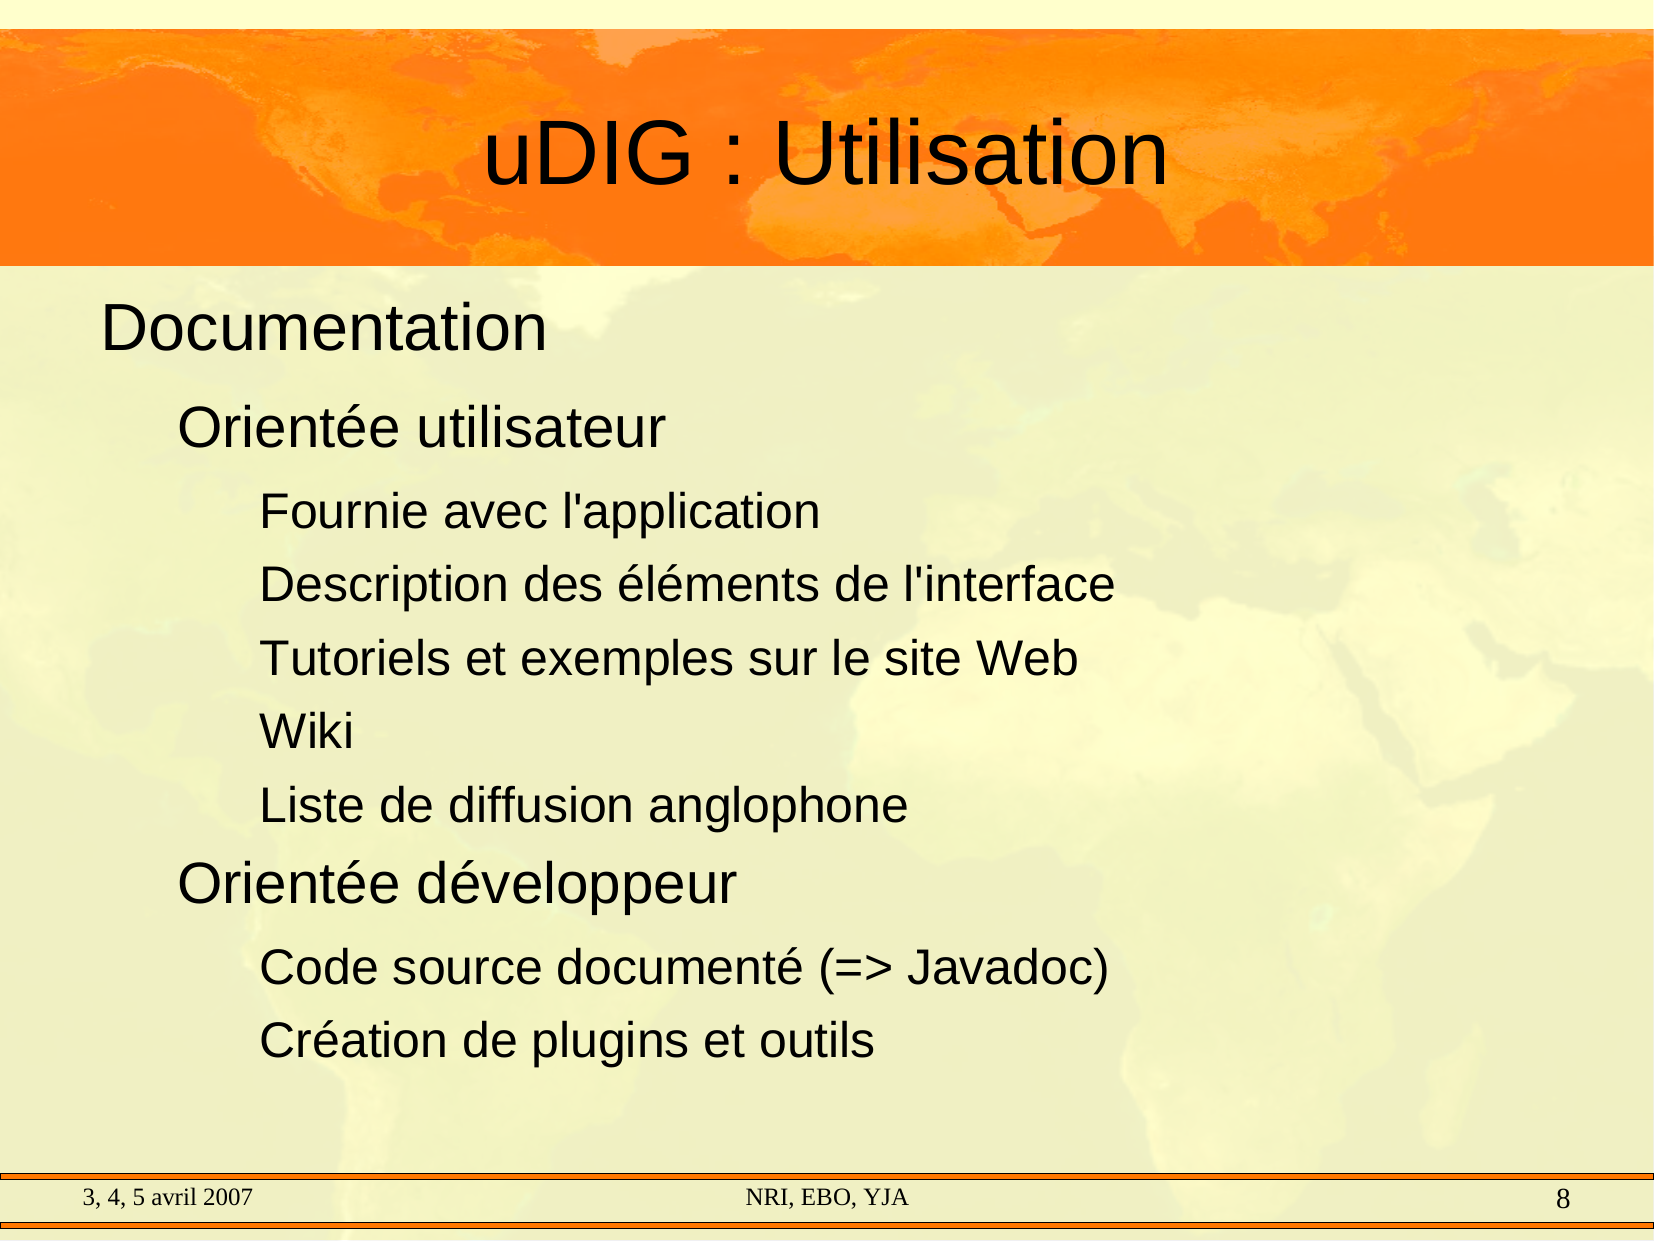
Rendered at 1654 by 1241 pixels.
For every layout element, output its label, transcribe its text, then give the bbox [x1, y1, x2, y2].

list Documentation Orientée utilisateur Fournie avec l'application Description des éléments de l'interface Tutoriels et exemples sur le site Web Wiki Liste de diffusion anglophone Orientée développeur Code source documenté (=> Javadoc) Création de plugins et outils [82, 290, 1571, 1109]
picture [0, 29, 1654, 266]
title uDIG : Utilisation [82, 49, 1571, 257]
